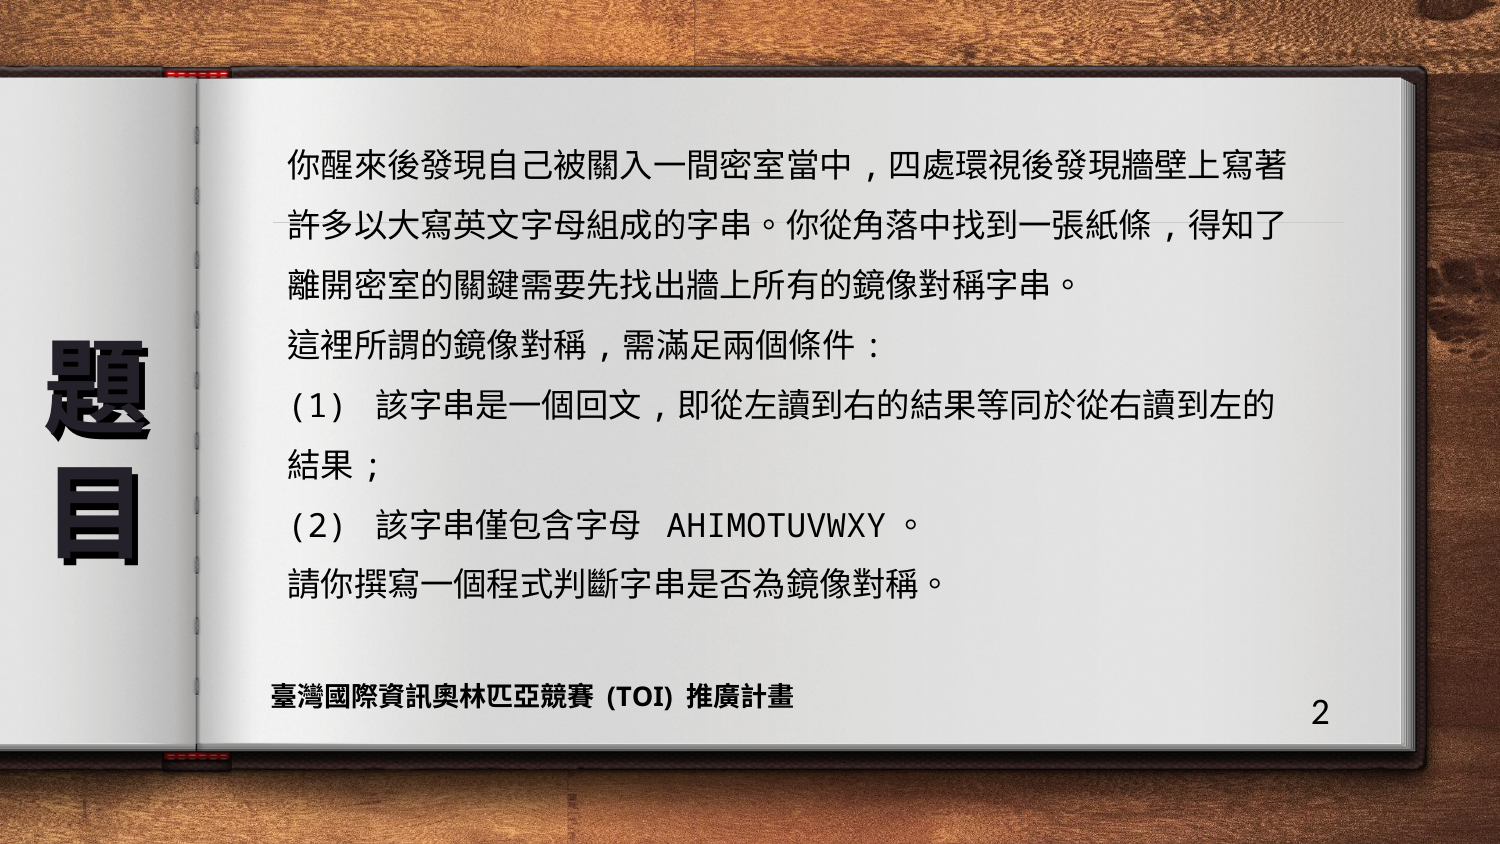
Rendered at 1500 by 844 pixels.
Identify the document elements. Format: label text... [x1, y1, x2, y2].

text_box 你醒來後發現自己被關入一間密室當中,四處環視後發現牆壁上寫著許多以大寫英文字母組成的字串。你從角落中找到一張紙條,得知了離開密室的關鍵需要先找出牆上所有的鏡像對稱字串。 這裡所謂的鏡像對稱,需滿足兩個條件: (1) 該字串是一個回文,即從左讀到右的結果等同於從右讀到左的結果; (2) 該字串僅包含字母 AHIMOTUVWXY。 請你撰寫一個程式判斷字串是否為鏡像對稱。 [273, 117, 1307, 611]
text_box 2 [1295, 672, 1386, 737]
title 題 目 [28, 306, 210, 552]
